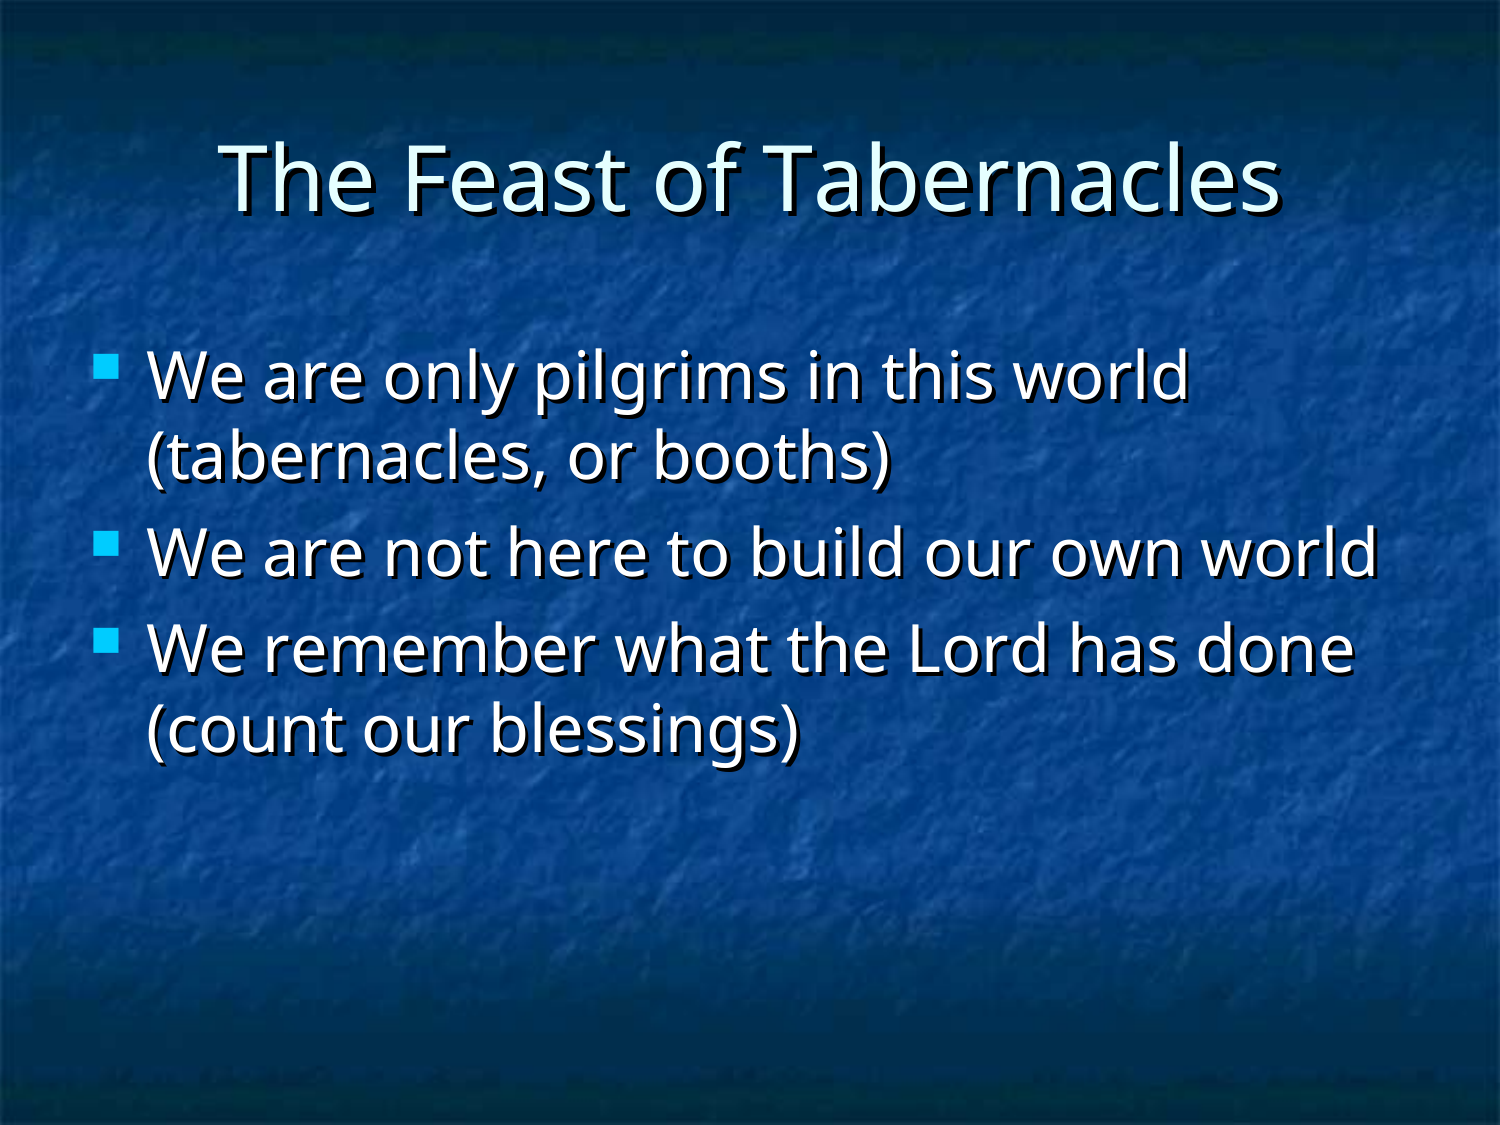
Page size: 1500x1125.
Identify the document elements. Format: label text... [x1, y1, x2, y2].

title The Feast of Tabernacles [75, 62, 1426, 288]
picture [0, 0, 1500, 1125]
list We are only pilgrims in this world (tabernacles, or booths) We are not here to build our own world We remember what the Lord has done (count our blessings) [75, 324, 1426, 1001]
